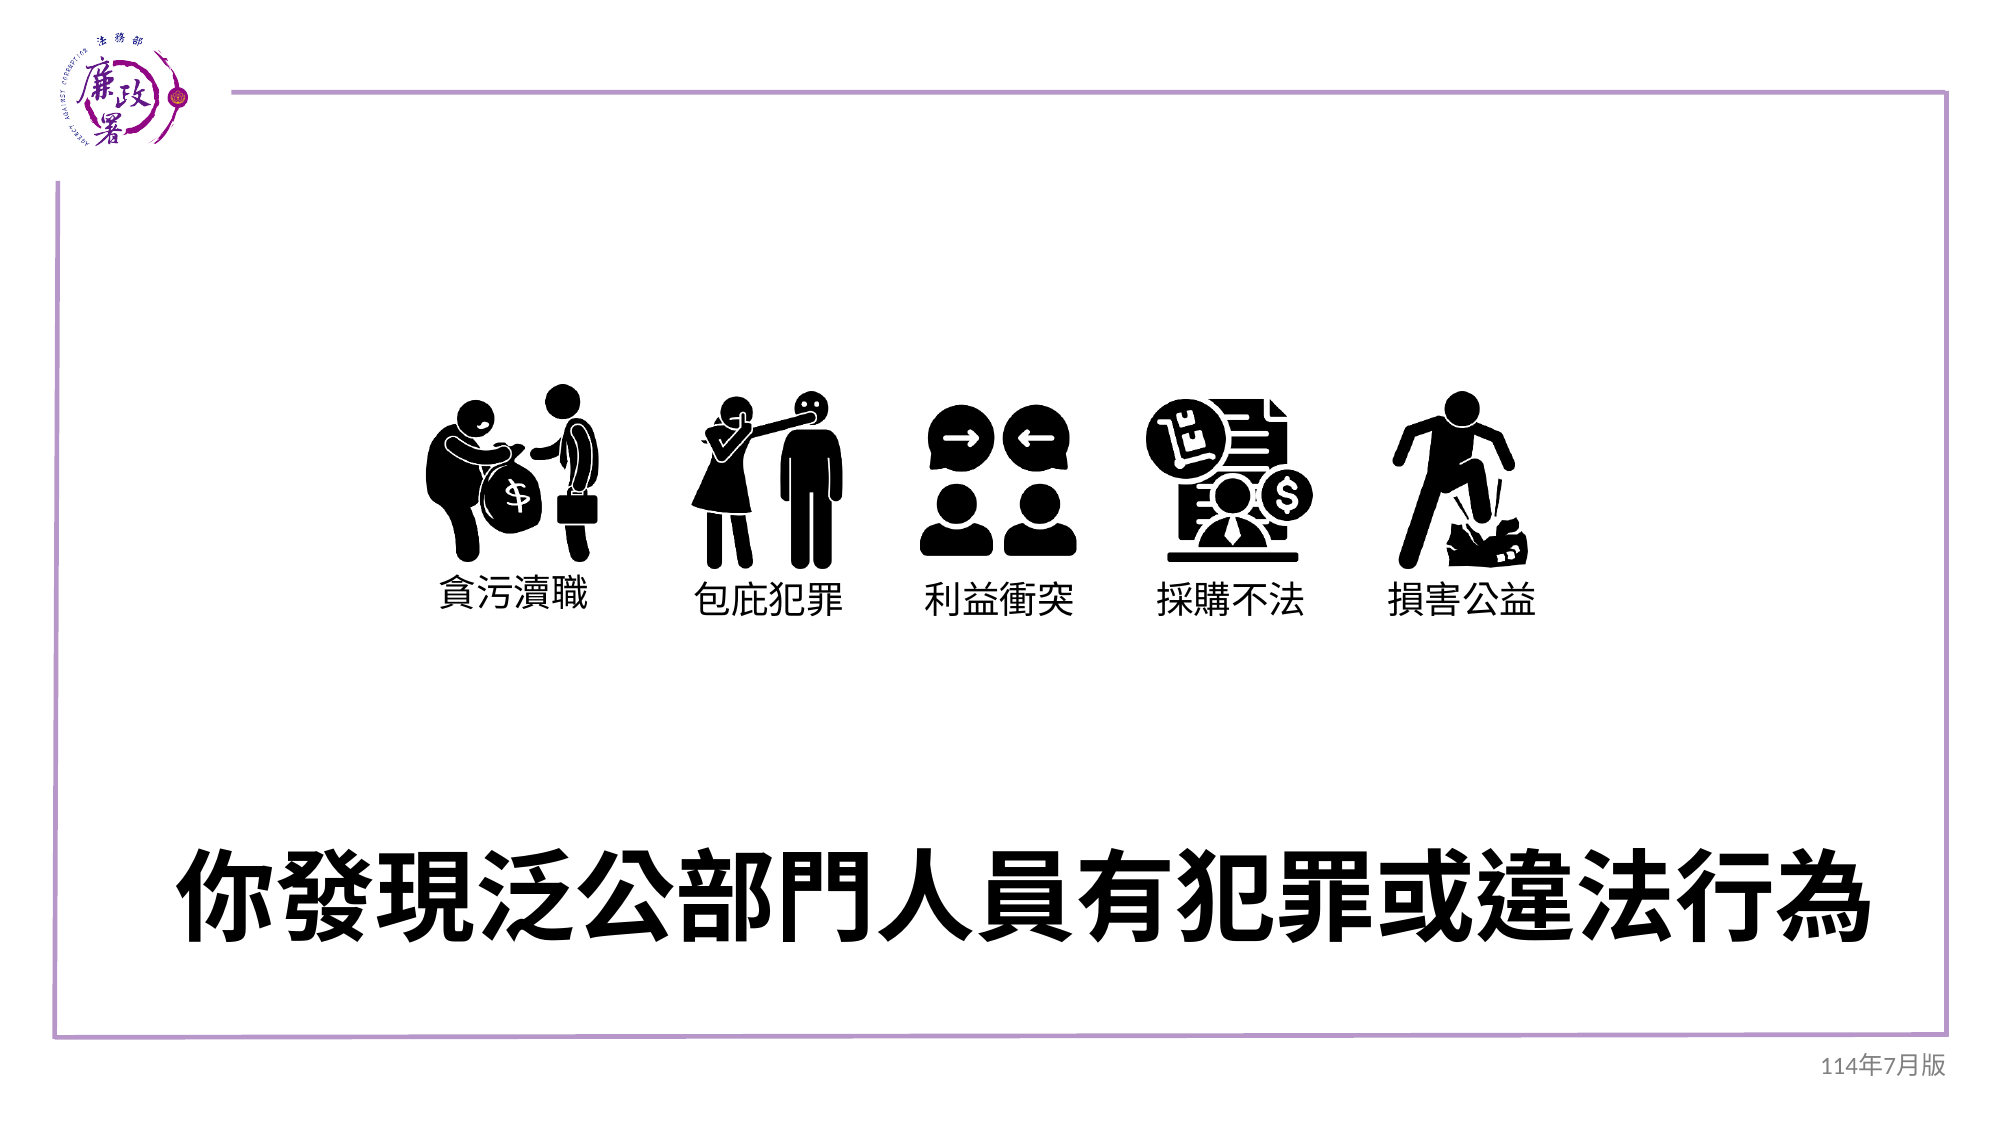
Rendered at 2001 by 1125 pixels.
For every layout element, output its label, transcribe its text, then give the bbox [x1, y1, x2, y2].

text_box 貪污瀆職 [424, 561, 604, 622]
text_box 包庇犯罪 [678, 568, 859, 629]
picture [677, 391, 856, 569]
text_box 採購不法 [1141, 568, 1322, 629]
picture [909, 391, 1087, 569]
text_box 你發現泛公部門人員有犯罪或違法行為 [160, 826, 1891, 962]
picture [1371, 391, 1549, 569]
text_box 利益衝突 [910, 568, 1090, 629]
picture [423, 384, 601, 562]
text_box 損害公益 [1372, 568, 1553, 629]
picture [1140, 391, 1318, 569]
picture [60, 32, 188, 146]
